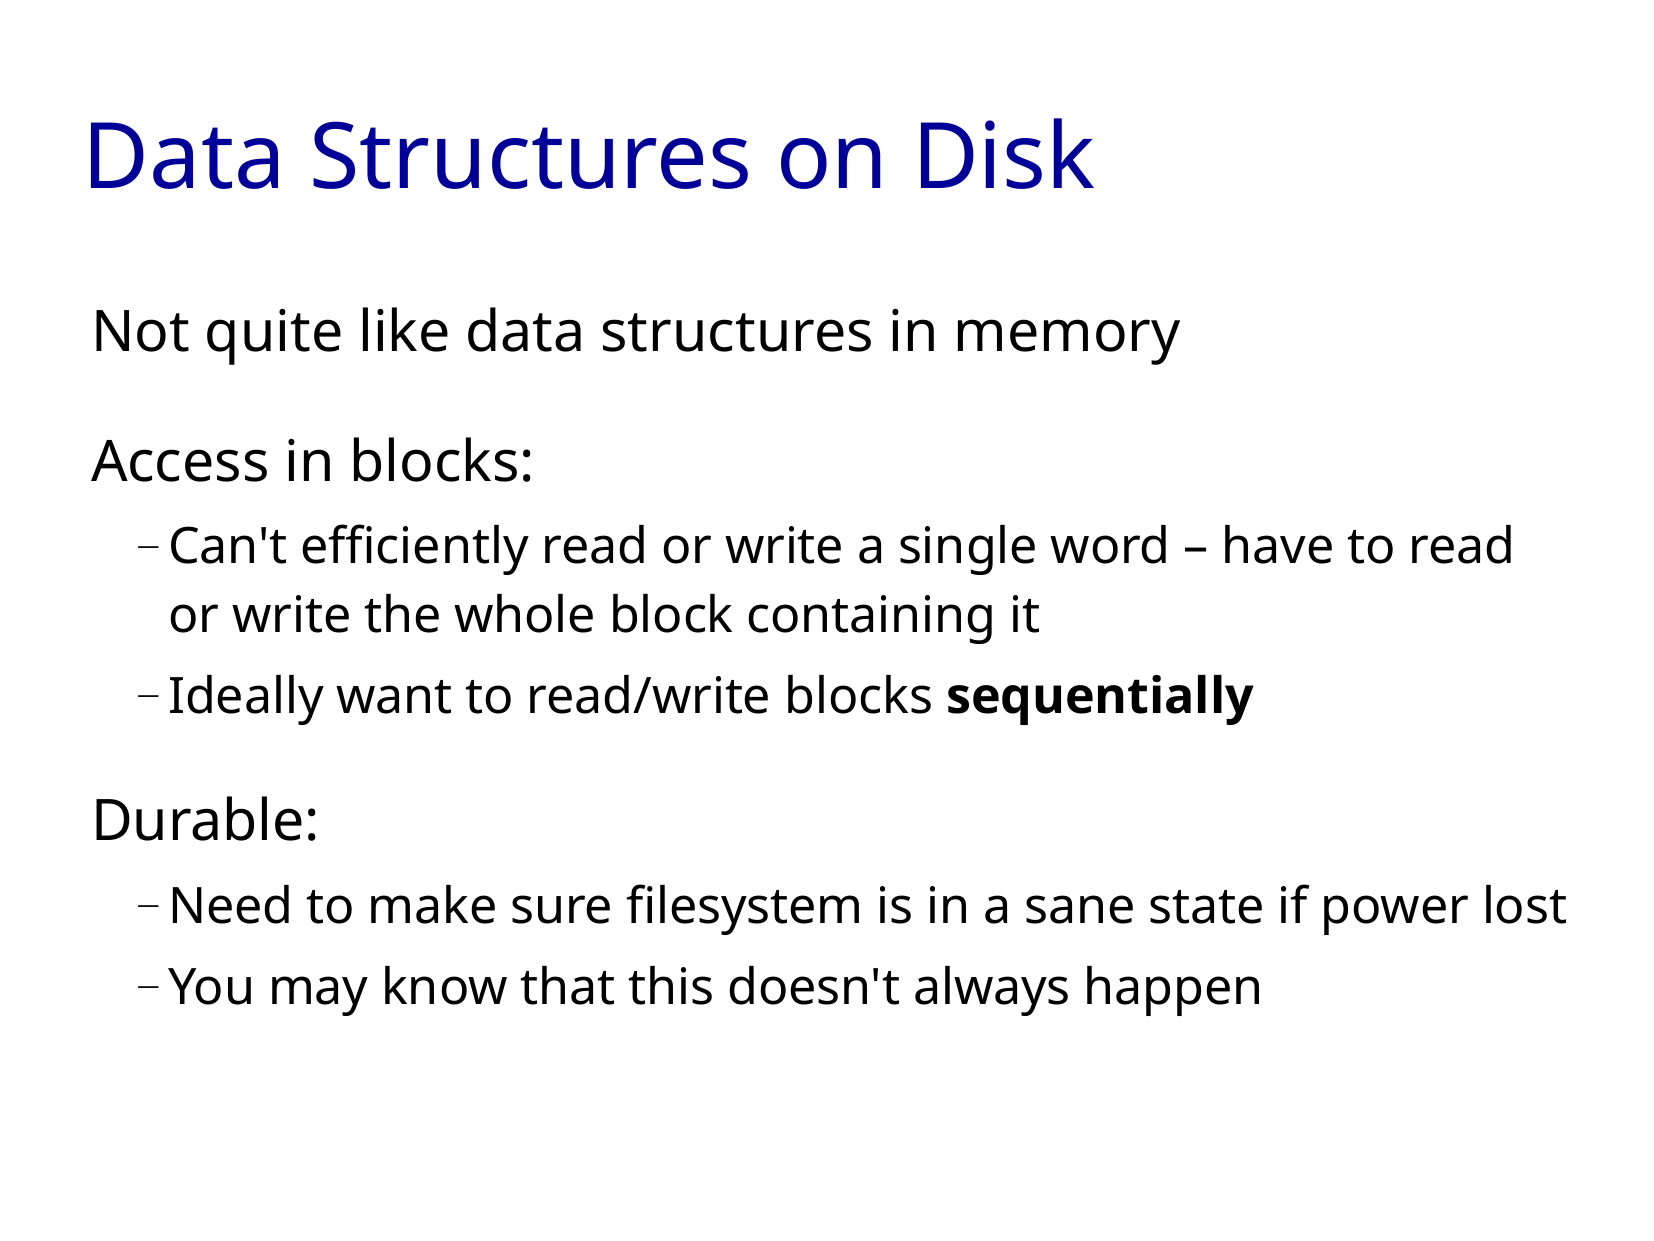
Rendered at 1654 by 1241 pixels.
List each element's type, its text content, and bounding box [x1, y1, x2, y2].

title Data Structures on Disk [82, 49, 1571, 257]
list Not quite like data structures in memory Access in blocks: Can't efficiently read or write a single word – have to read or write the whole block containing it Ideally want to read/write blocks sequentially Durable: Need to make sure filesystem is in a sane state if power lost You may know that this doesn't always happen [60, 290, 1571, 1096]
